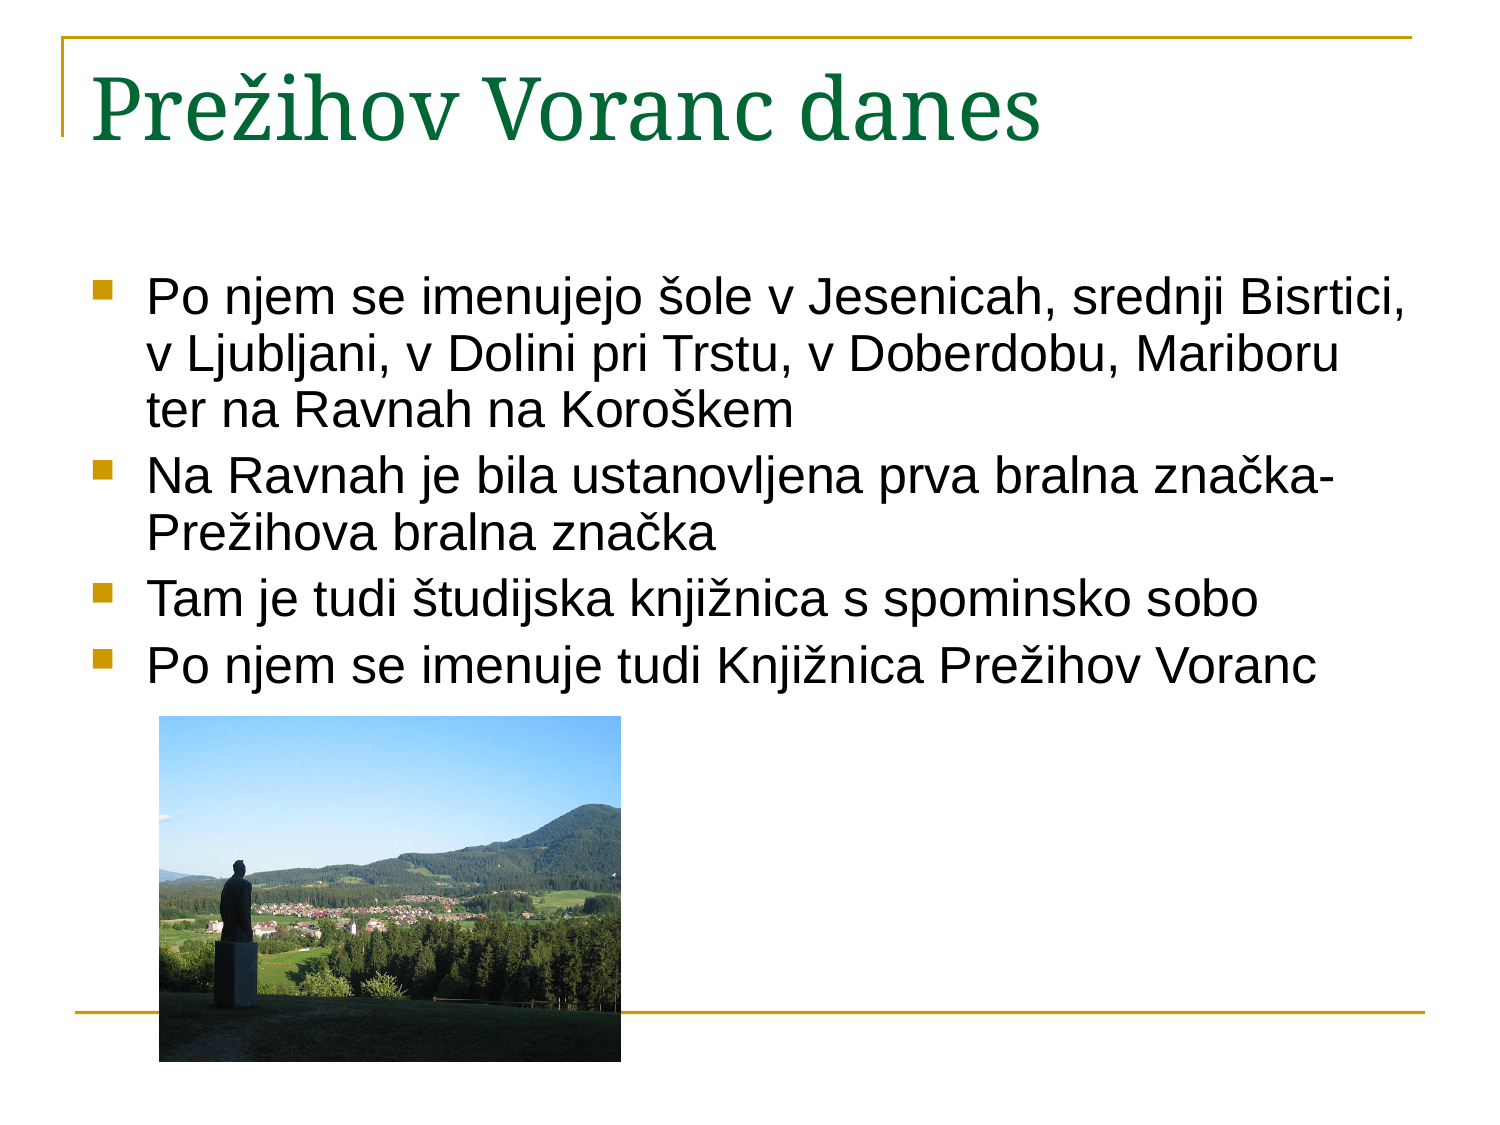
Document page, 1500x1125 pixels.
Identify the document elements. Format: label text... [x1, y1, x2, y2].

title Prežihov Voranc danes [75, 45, 1425, 233]
list Po njem se imenujejo šole v Jesenicah, srednji Bisrtici, v Ljubljani, v Dolini pri Trstu, v Doberdobu, Mariboru ter na Ravnah na Koroškem Na Ravnah je bila ustanovljena prva bralna značka- Prežihova bralna značka Tam je tudi študijska knjižnica s spominsko sobo Po njem se imenuje tudi Knjižnica Prežihov Voranc [75, 262, 1425, 1006]
picture [159, 716, 621, 1062]
